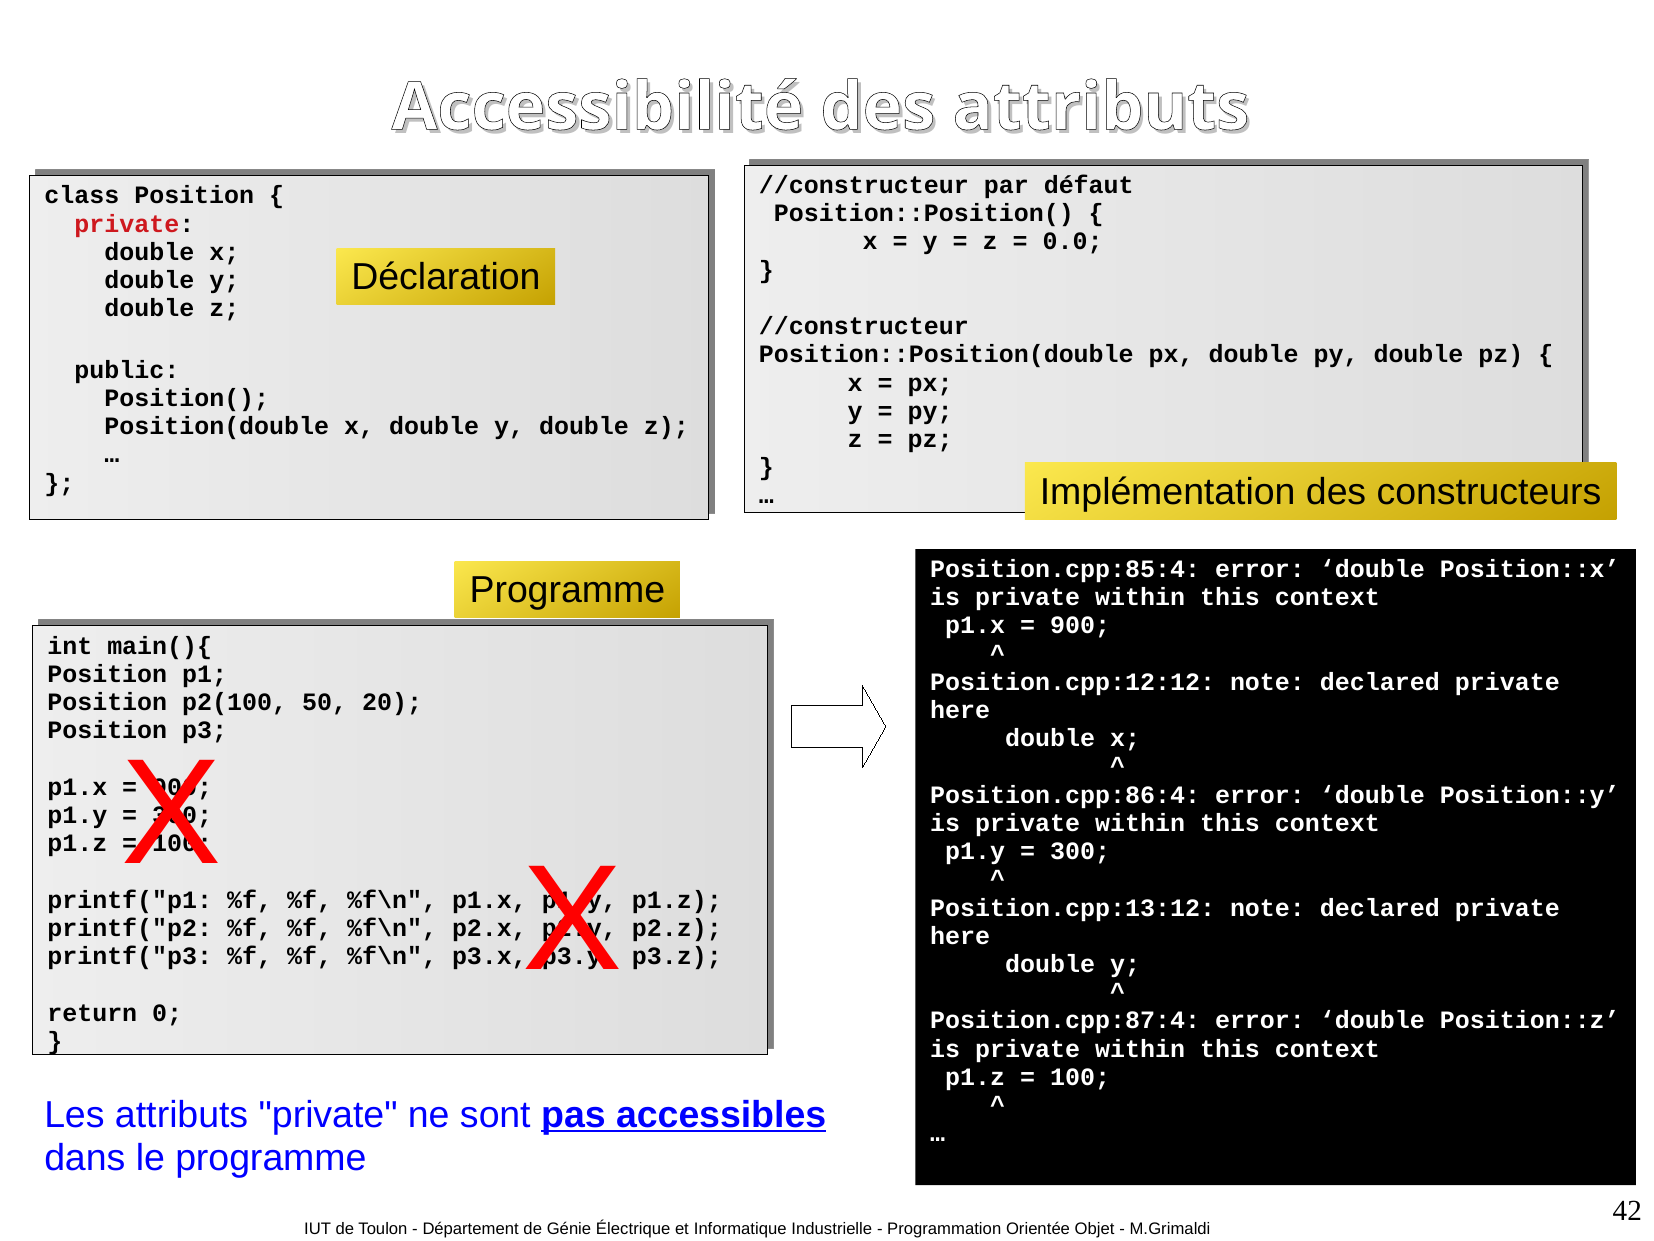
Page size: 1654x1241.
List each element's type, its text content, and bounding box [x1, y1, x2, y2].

text_box [791, 685, 886, 768]
text_box Déclaration [336, 248, 556, 305]
text_box class Position { private: double x; double y; double z; public: Position(); Position(double x, double y, double z); … }; [29, 175, 709, 520]
title Accessibilité des attributs [76, 0, 1565, 208]
text_box X [507, 826, 638, 1010]
text_box Position.cpp:85:4: error: ‘double Position::x’ is private within this context p1.x = 900; ^ Position.cpp:12:12: note: declared private here double x; ^ Position.cpp:86:4: error: ‘double Position::y’ is private within this context p1.y = 300; ^ Position.cpp:13:12: note: declared private here double y; ^ Position.cpp:87:4: error: ‘double Position::z’ is private within this context p1.z = 100; ^ … [915, 549, 1636, 1186]
text_box int main(){ Position p1; Position p2(100, 50, 20); Position p3; p1.x = 900; p1.y = 300; p1.z = 100; printf("p1: %f, %f, %f\n", p1.x, p1.y, p1.z); printf("p2: %f, %f, %f\n", p2.x, p2.y, p2.z); printf("p3: %f, %f, %f\n", p3.x, p3.y, p3.z); return 0; } [32, 625, 768, 1055]
text_box //constructeur par défaut Position::Position() { x = y = z = 0.0; } //constructeur Position::Position(double px, double py, double pz) { x = px; y = py; z = pz; } … [744, 165, 1583, 513]
text_box X [106, 720, 236, 903]
text_box Implémentation des constructeurs [1024, 462, 1617, 520]
text_box Les attributs "private" ne sont pas accessibles dans le programme [29, 1086, 851, 1186]
text_box Programme [454, 561, 680, 618]
